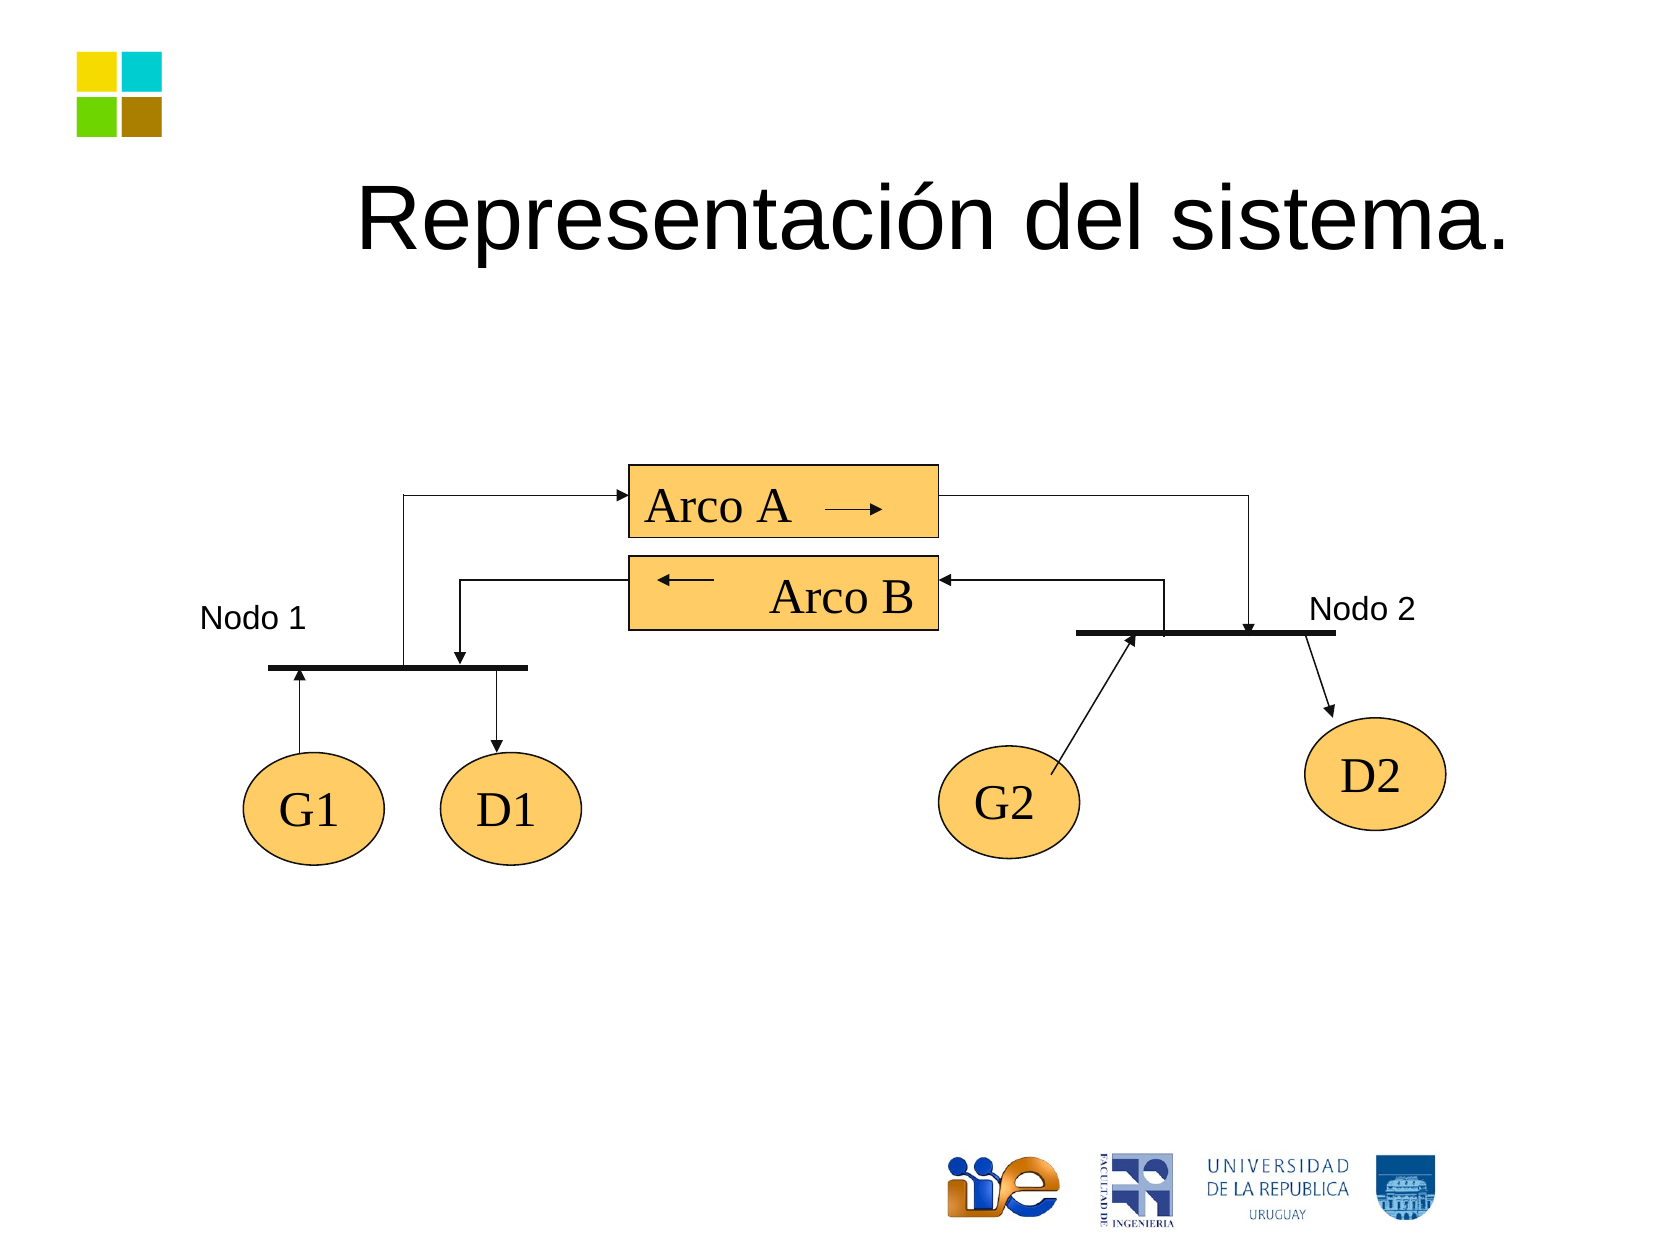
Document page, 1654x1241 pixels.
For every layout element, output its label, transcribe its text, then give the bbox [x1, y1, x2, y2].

text_box Arco A [628, 465, 939, 538]
text_box G1 [243, 752, 385, 866]
picture [932, 1151, 1441, 1230]
title Representación del sistema. [123, 68, 1529, 276]
picture [74, 49, 165, 140]
text_box Arco B [628, 555, 939, 630]
text_box Nodo 1 [149, 588, 376, 646]
text_box D2 [1304, 717, 1446, 831]
text_box Nodo 2 [1258, 580, 1516, 637]
text_box D1 [440, 752, 582, 866]
text_box G2 [938, 745, 1080, 859]
